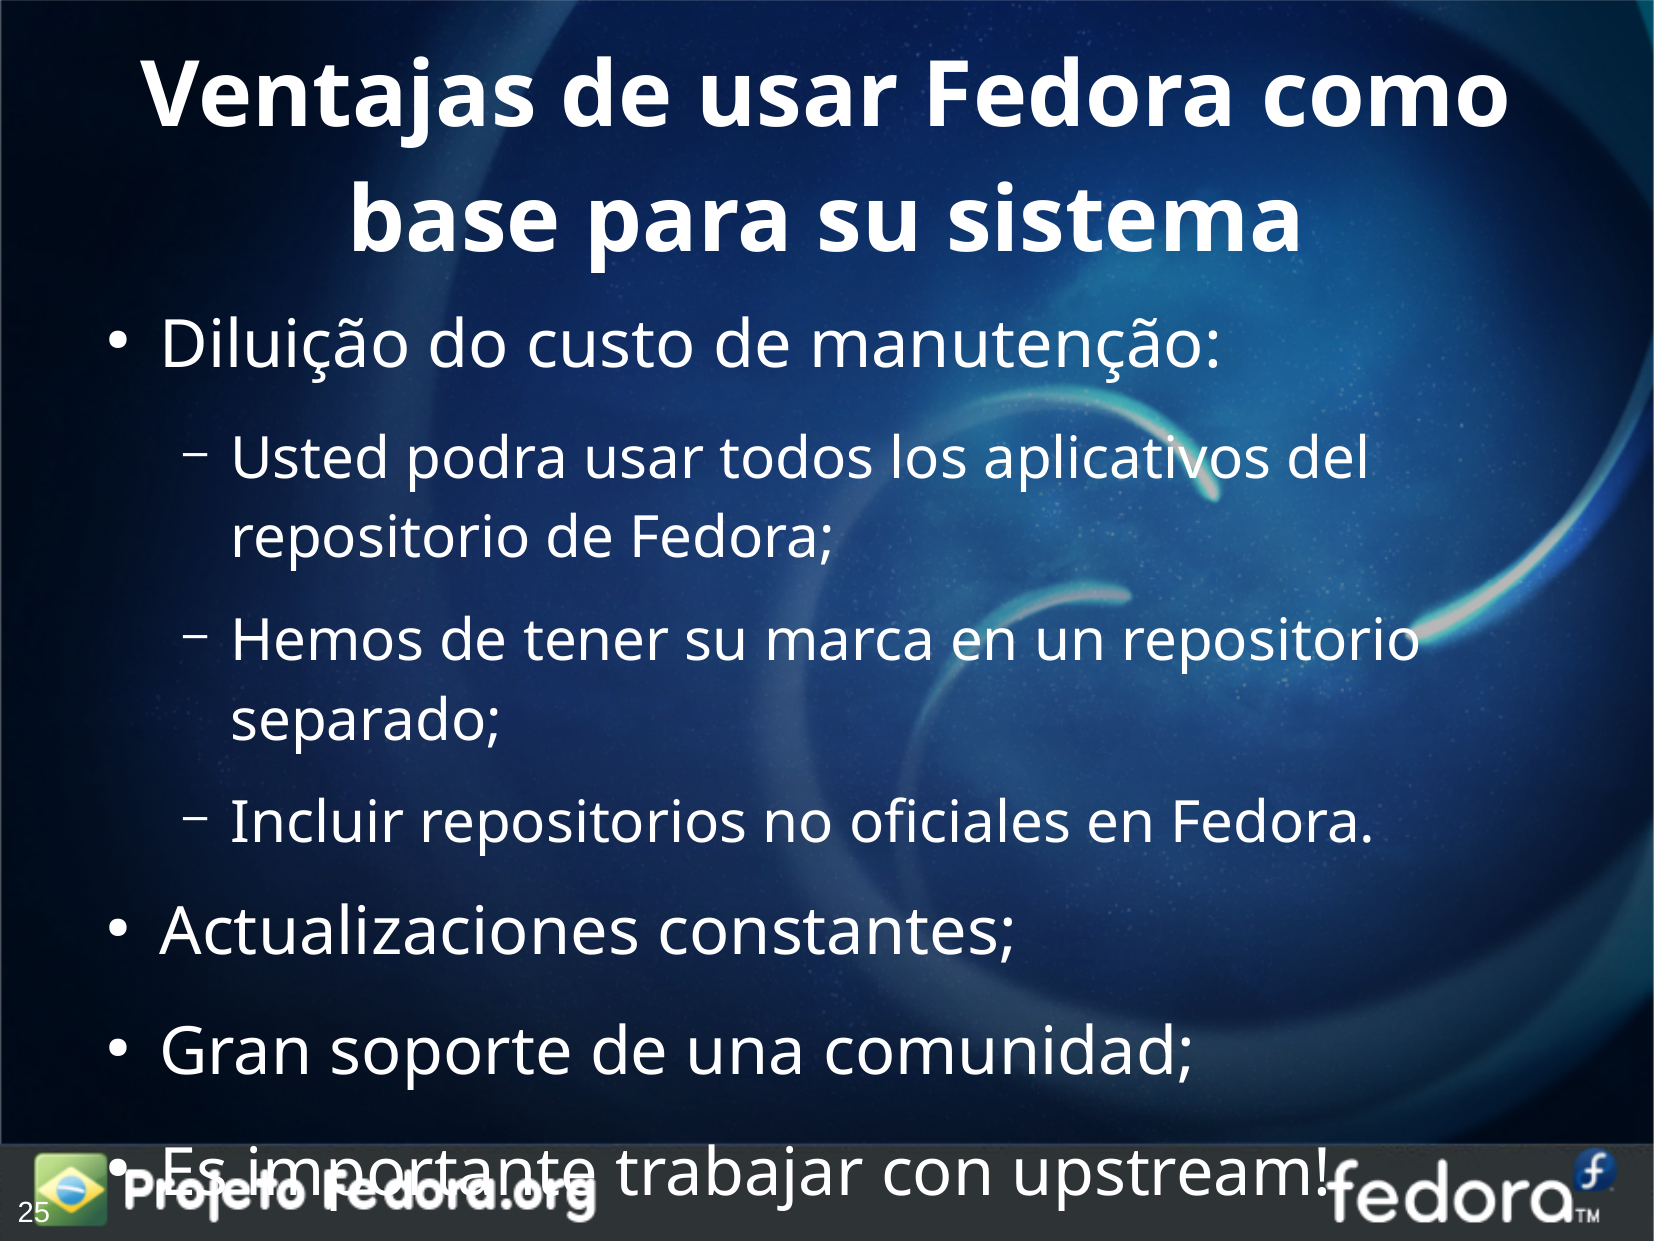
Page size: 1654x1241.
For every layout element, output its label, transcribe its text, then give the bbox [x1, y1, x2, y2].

picture [0, 0, 1654, 1241]
list Diluição do custo de manutenção: Usted podra usar todos los aplicativos del repositorio de Fedora; Hemos de tener su marca en un repositorio separado; Incluir repositorios no oficiales en Fedora. Actualizaciones constantes; Gran soporte de una comunidad; Es importante trabajar con upstream! [88, 296, 1577, 1129]
title Ventajas de usar Fedora como base para su sistema [82, 45, 1571, 261]
